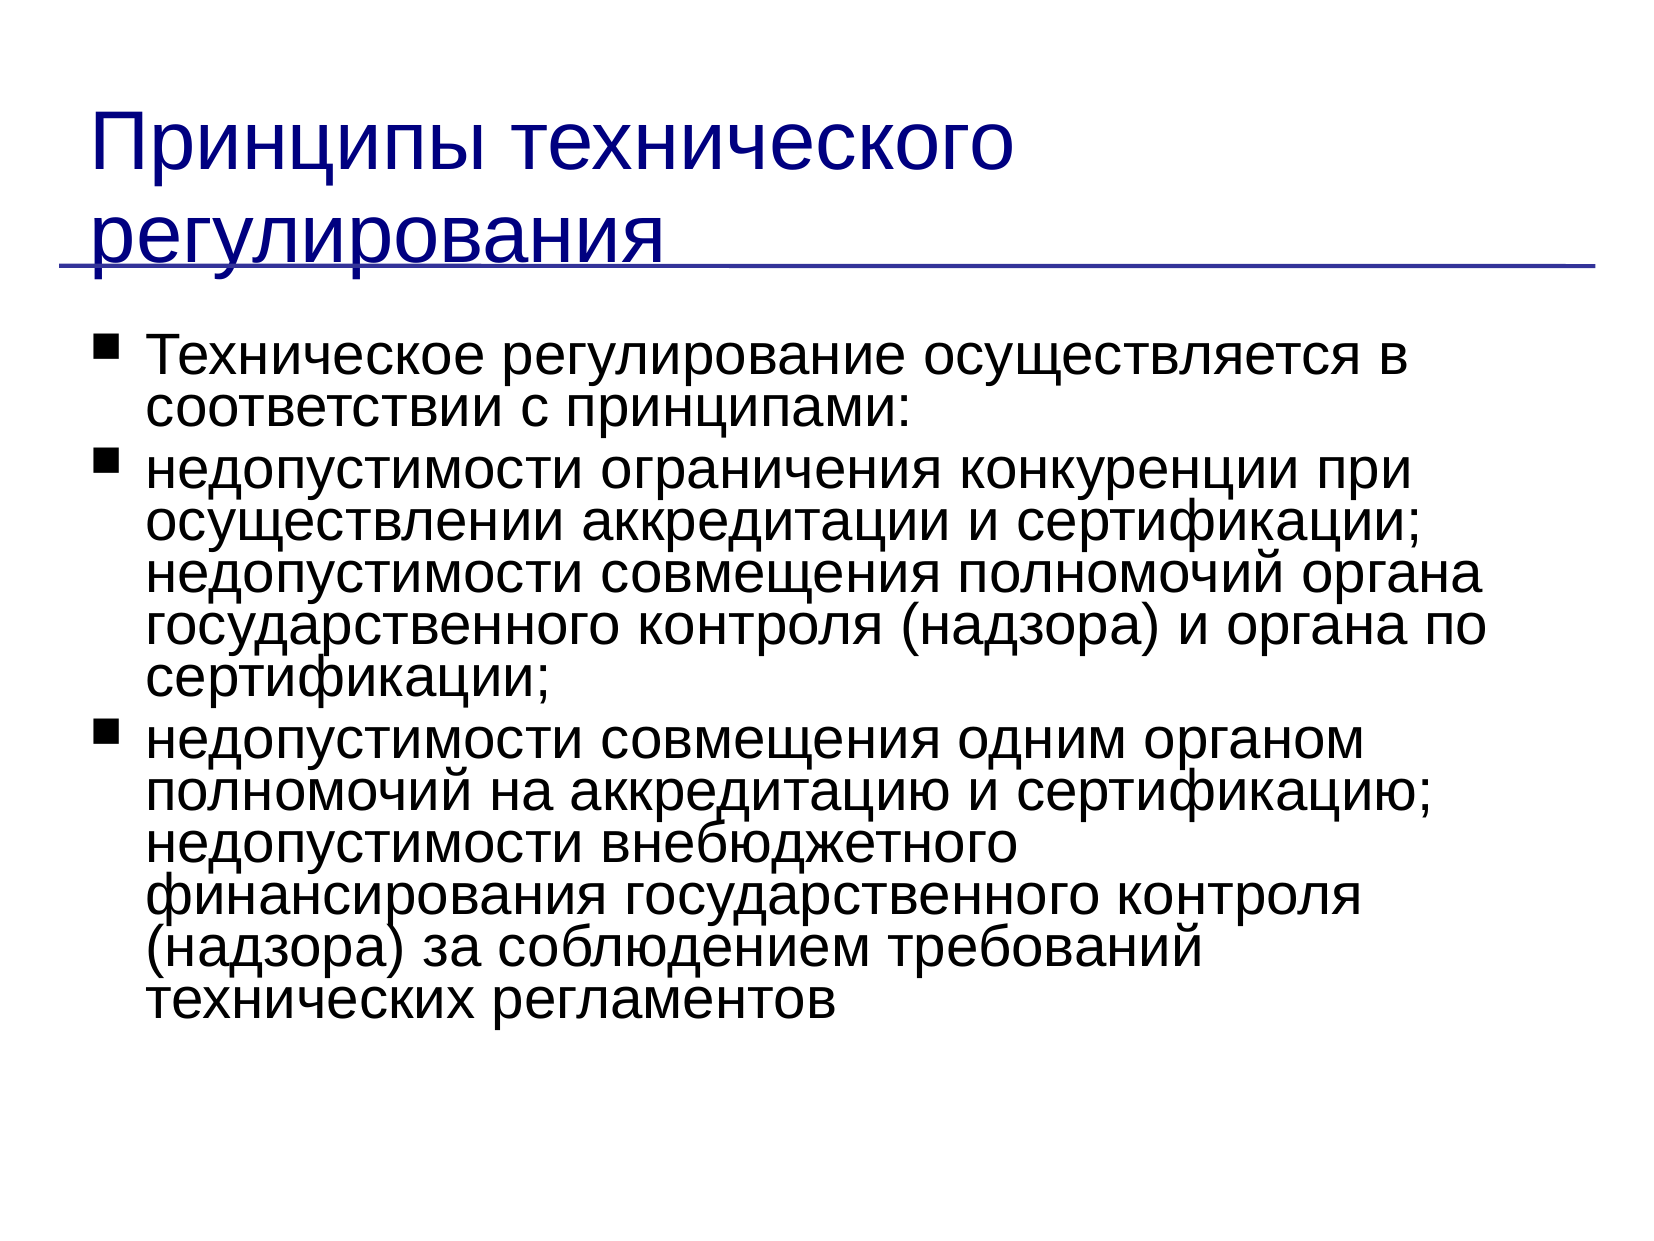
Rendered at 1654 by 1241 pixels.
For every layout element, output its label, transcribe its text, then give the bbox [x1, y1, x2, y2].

title Принципы технического регулирования [75, 75, 1426, 263]
title Принципы технического регулирования [75, 268, 1426, 301]
list Техническое регулирование осуществляется в соответствии с принципами: недопустимости ограничения конкуренции при осуществлении аккредитации и сертификации; недопустимости совмещения полномочий органа государственного контроля (надзора) и органа по сертификации; недопустимости совмещения одним органом полномочий на аккредитацию и сертификацию; недопустимости внебюджетного финансирования государственного контроля (надзора) за соблюдением требований технических регламентов [75, 324, 1506, 1093]
